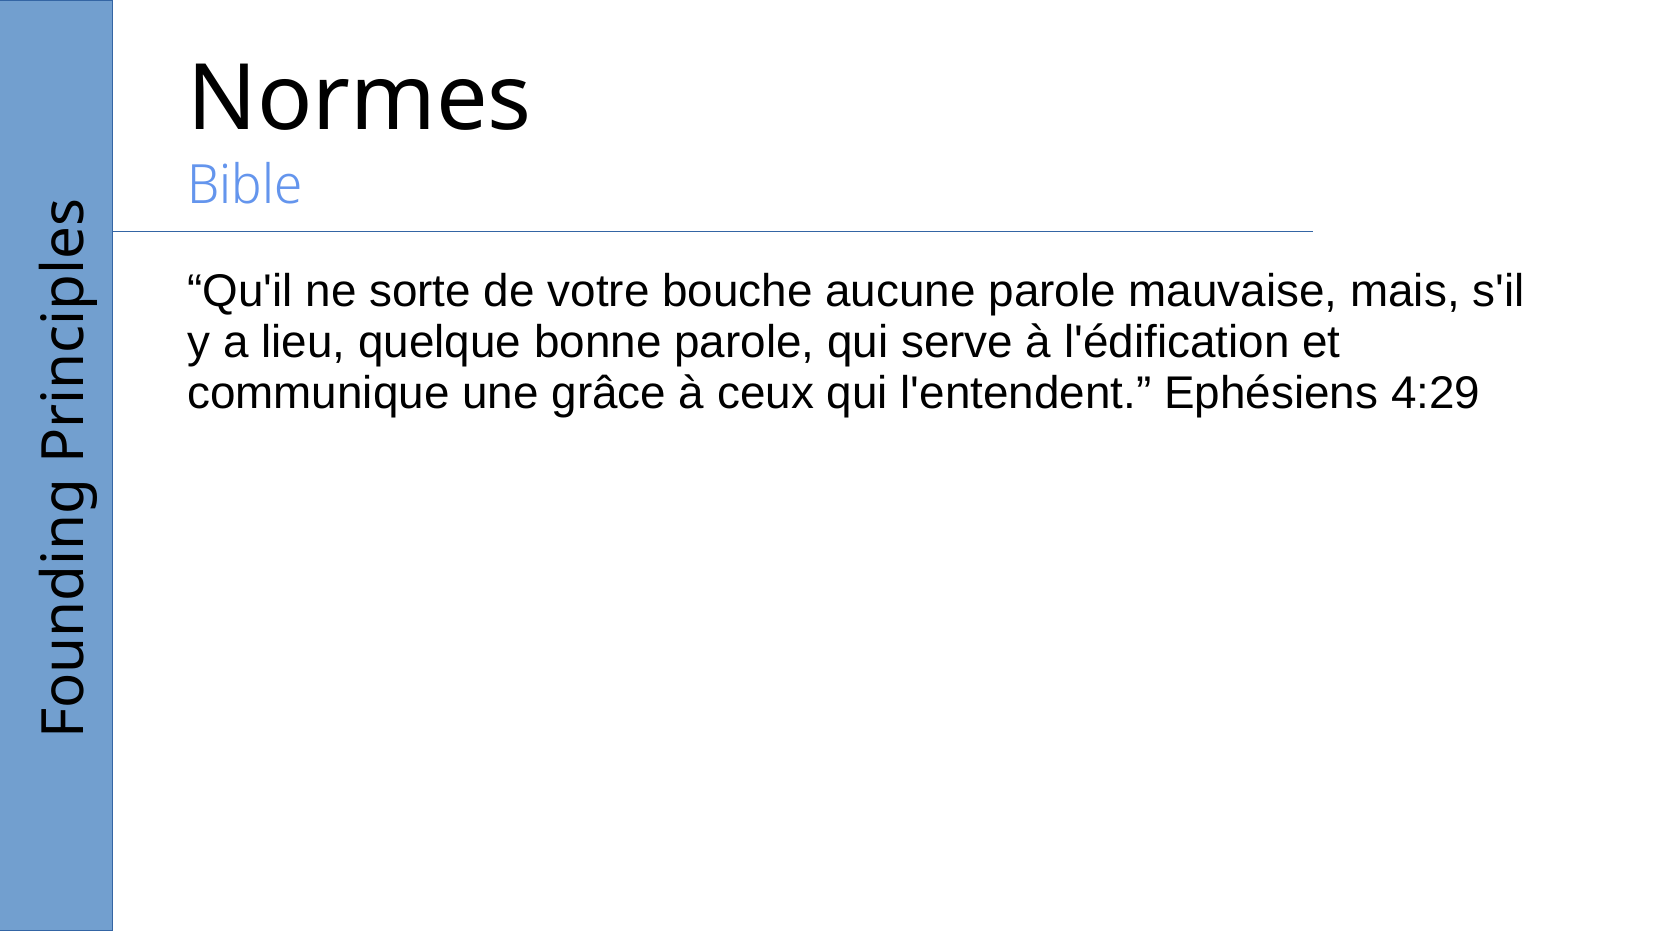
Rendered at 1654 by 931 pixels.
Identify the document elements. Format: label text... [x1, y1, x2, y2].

title Bible [187, 125, 1571, 239]
title Normes [187, 33, 1571, 125]
subtitle “Qu'il ne sorte de votre bouche aucune parole mauvaise, mais, s'il y a lieu, quelque bonne parole, qui serve à l'édification et communique une grâce à ceux qui l'entendent.” Ephésiens 4:29 [187, 264, 1538, 563]
text_box [0, 0, 113, 931]
text_box Founding Principles [13, 37, 105, 901]
